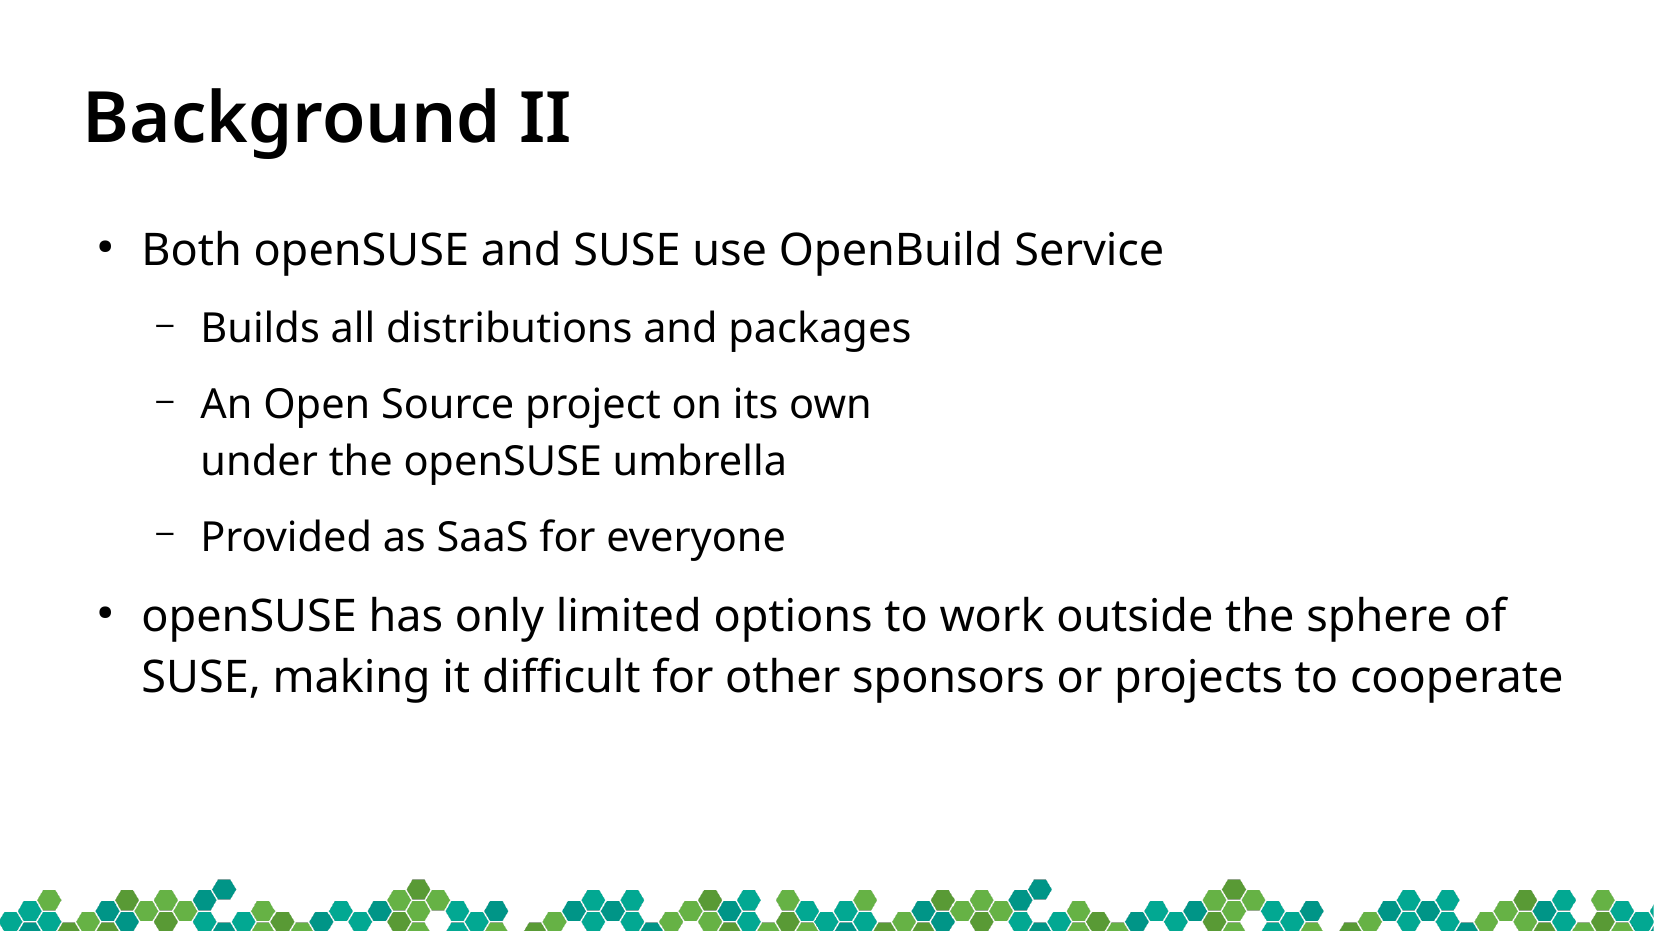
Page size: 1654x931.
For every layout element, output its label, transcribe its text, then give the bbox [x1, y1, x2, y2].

title Background II [82, 37, 1571, 193]
list Both openSUSE and SUSE use OpenBuild Service Builds all distributions and packages An Open Source project on its own under the openSUSE umbrella Provided as SaaS for everyone openSUSE has only limited options to work outside the sphere of SUSE, making it difficult for other sponsors or projects to cooperate [82, 217, 1571, 758]
picture [0, 871, 1654, 931]
